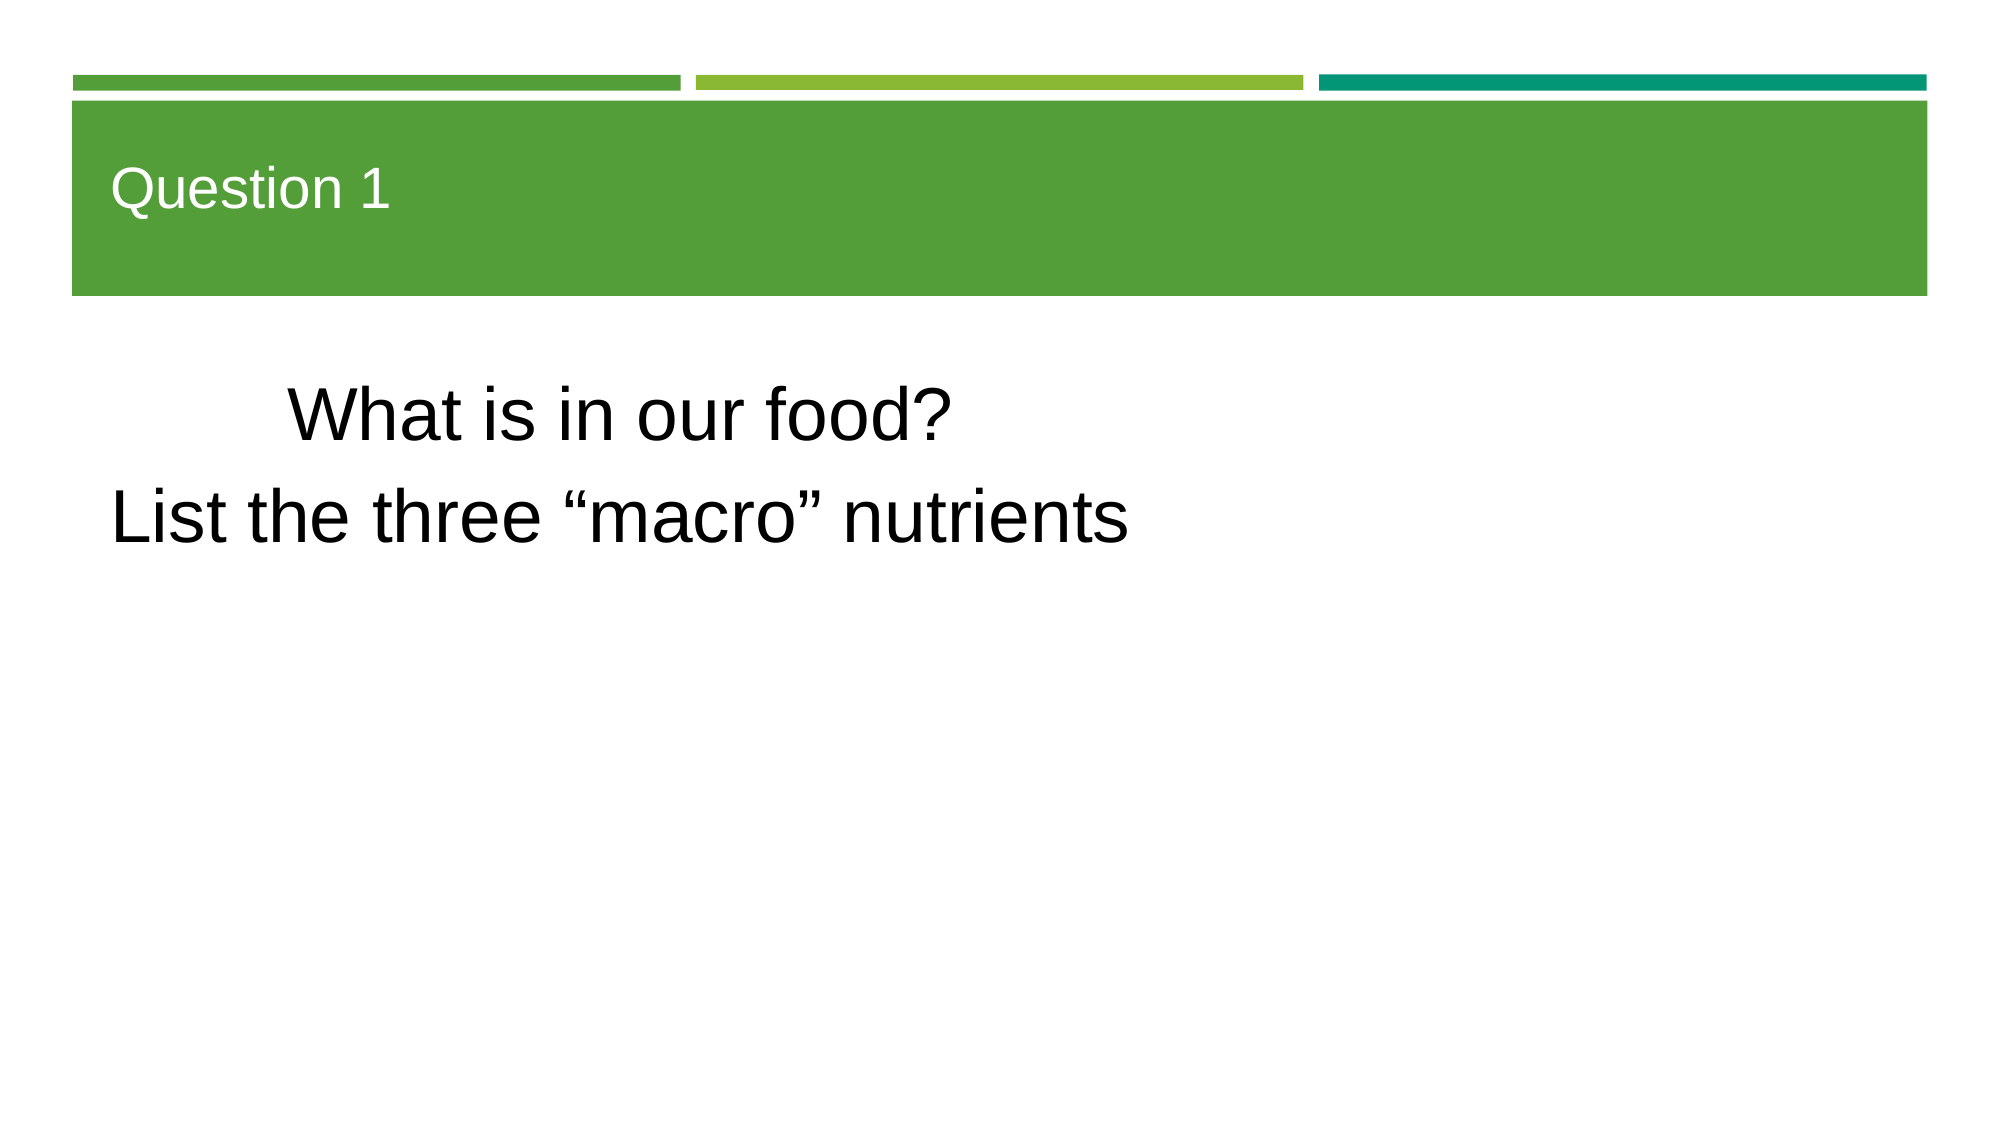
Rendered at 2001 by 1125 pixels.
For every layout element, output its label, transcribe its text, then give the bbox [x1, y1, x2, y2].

list What is in our food? List the three “macro” nutrients [95, 357, 1905, 962]
title Question 1 [95, 143, 1905, 282]
